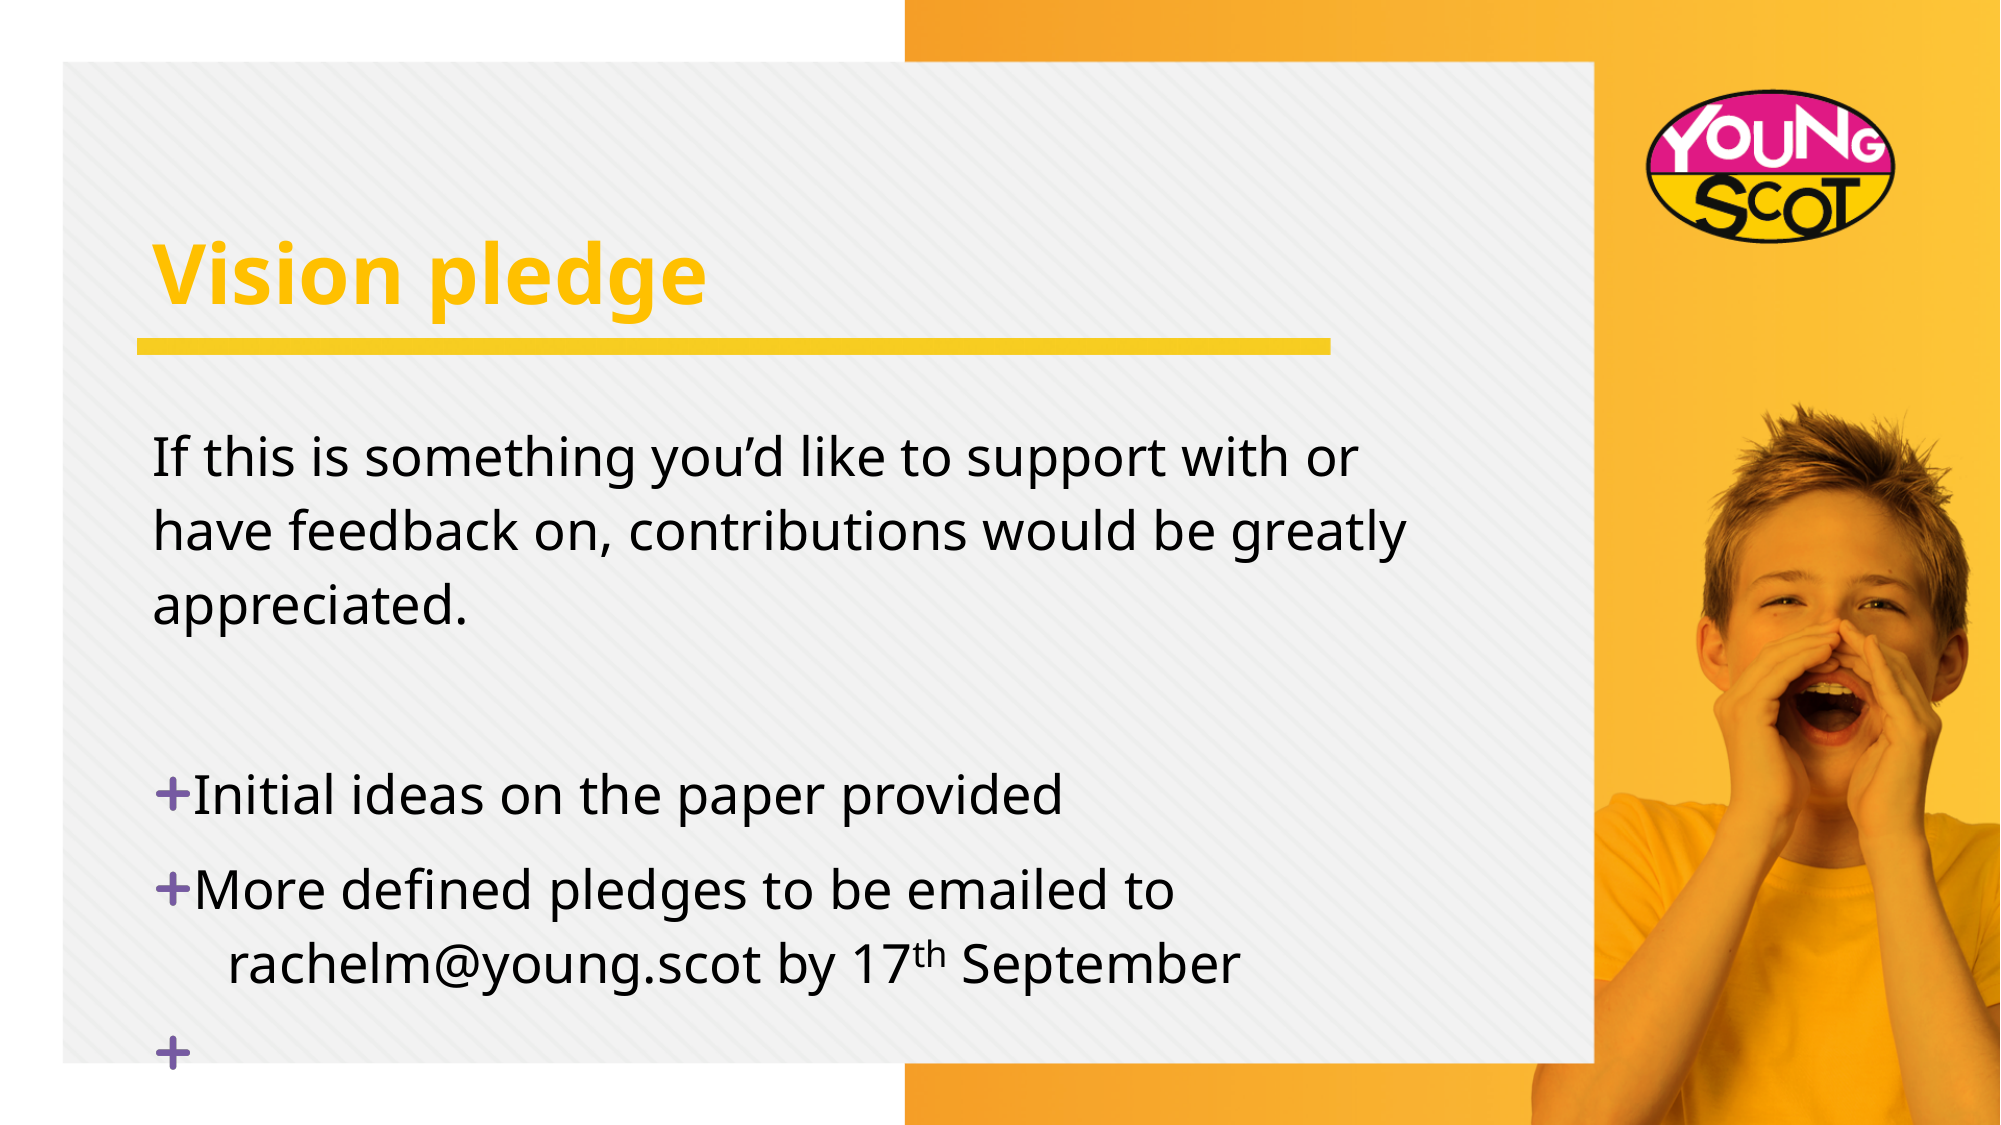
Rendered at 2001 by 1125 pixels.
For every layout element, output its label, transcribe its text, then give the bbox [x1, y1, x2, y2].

list If this is something you’d like to support with or have feedback on, contributions would be greatly appreciated. Initial ideas on the paper provided More defined pledges to be emailed to rachelm@young.scot by 17th September [137, 411, 1466, 1093]
title Vision pledge [137, 165, 1327, 383]
